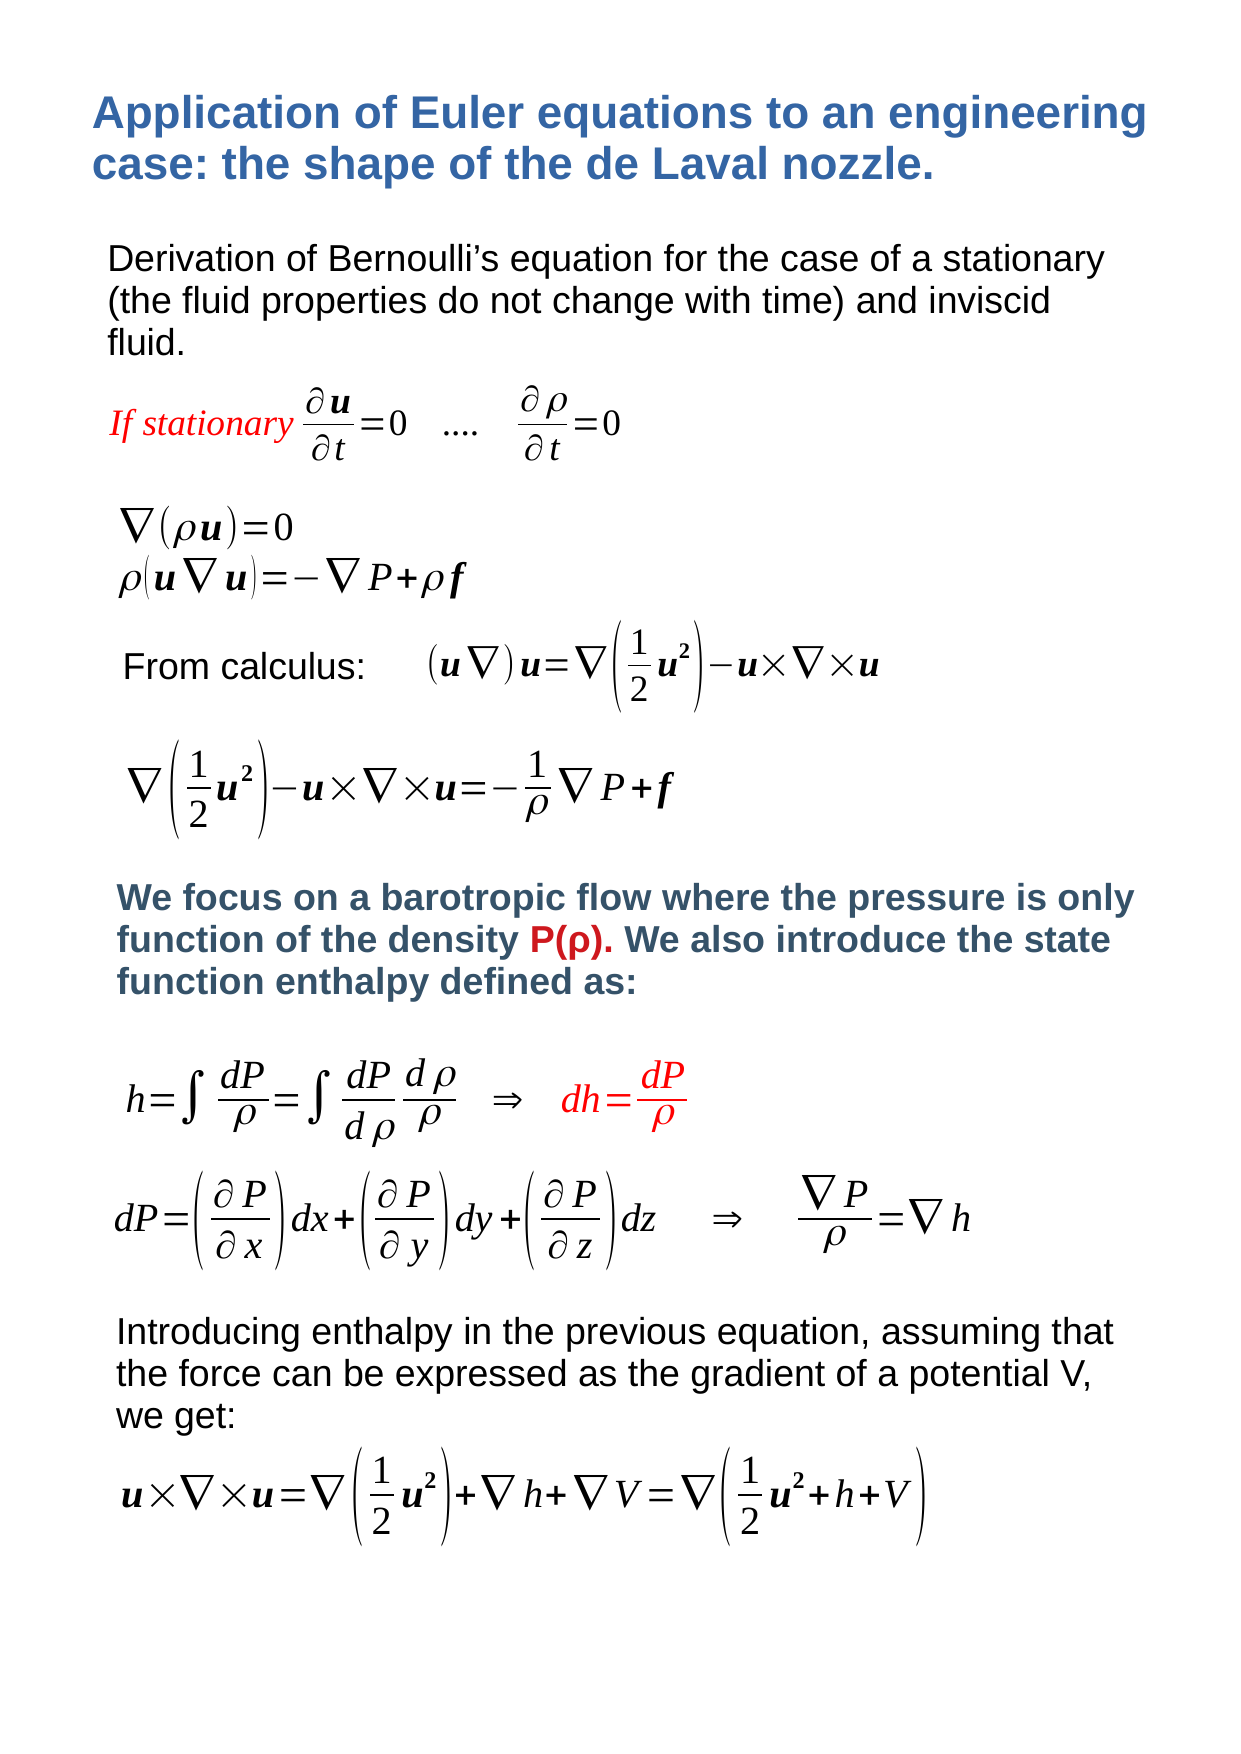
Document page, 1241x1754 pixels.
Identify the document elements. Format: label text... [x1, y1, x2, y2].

chart [110, 1445, 939, 1549]
text_box From calculus: [107, 637, 416, 695]
chart [115, 1051, 700, 1149]
text_box Introducing enthalpy in the previous equation, assuming that the force can be expressed as the gradient of a potential V, we get: [101, 1303, 1151, 1445]
text_box We focus on a barotropic flow where the pressure is only function of the density P(ρ). We also introduce the state function enthalpy defined as: [101, 869, 1160, 1010]
chart [107, 502, 479, 603]
chart [117, 737, 686, 842]
chart [97, 380, 630, 470]
chart [103, 1168, 982, 1273]
chart [416, 617, 890, 716]
text_box Derivation of Bernoulli’s equation for the case of a stationary (the fluid properties do not change with time) and inviscid fluid. [92, 230, 1123, 371]
text_box Application of Euler equations to an engineering case: the shape of the de Laval nozzle. [77, 79, 1171, 197]
